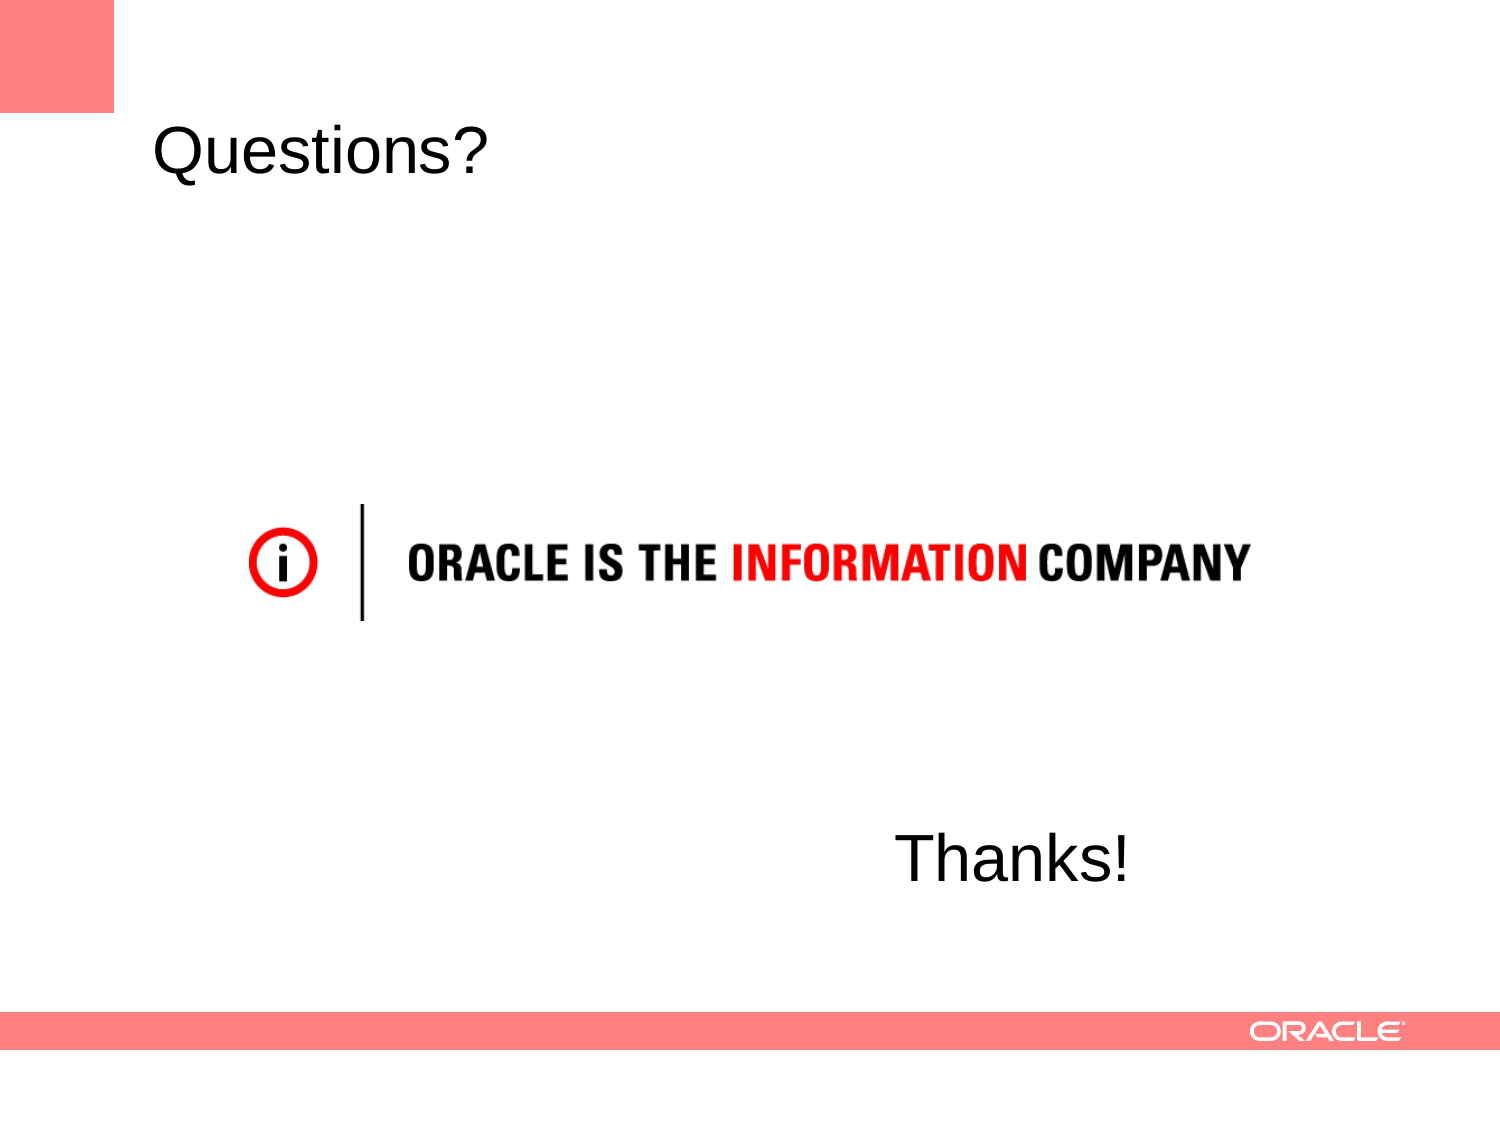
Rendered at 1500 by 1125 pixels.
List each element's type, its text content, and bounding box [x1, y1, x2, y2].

text_box Questions? [137, 112, 925, 196]
text_box [0, 0, 1500, 1125]
picture [249, 504, 1251, 621]
text_box Thanks! [879, 820, 1442, 903]
